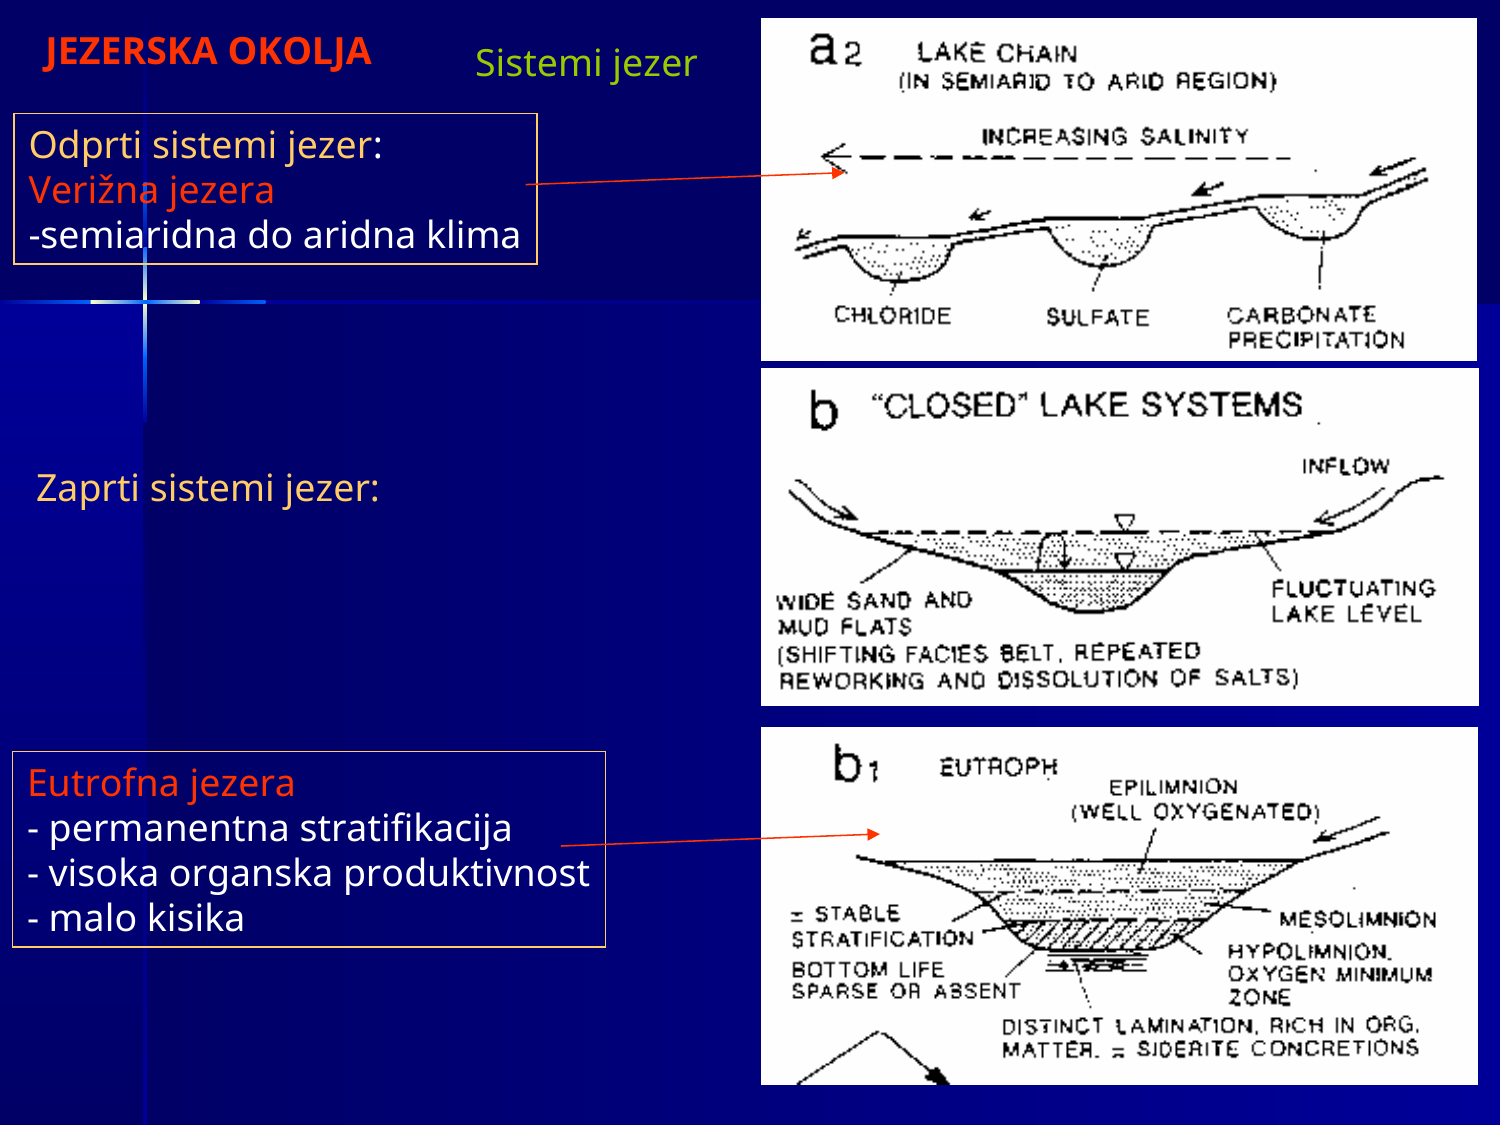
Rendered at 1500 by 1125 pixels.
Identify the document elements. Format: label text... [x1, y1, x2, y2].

picture [761, 727, 1478, 1085]
text_box Sistemi jezer [460, 30, 714, 92]
text_box JEZERSKA OKOLJA [30, 18, 388, 80]
text_box Odprti sistemi jezer: Verižna jezera -semiaridna do aridna klima [13, 113, 538, 264]
text_box Eutrofna jezera - permanentna stratifikacija - visoka organska produktivnost - malo kisika [12, 751, 606, 947]
picture [761, 368, 1479, 707]
text_box Zaprti sistemi jezer: [21, 456, 396, 562]
picture [761, 18, 1477, 361]
